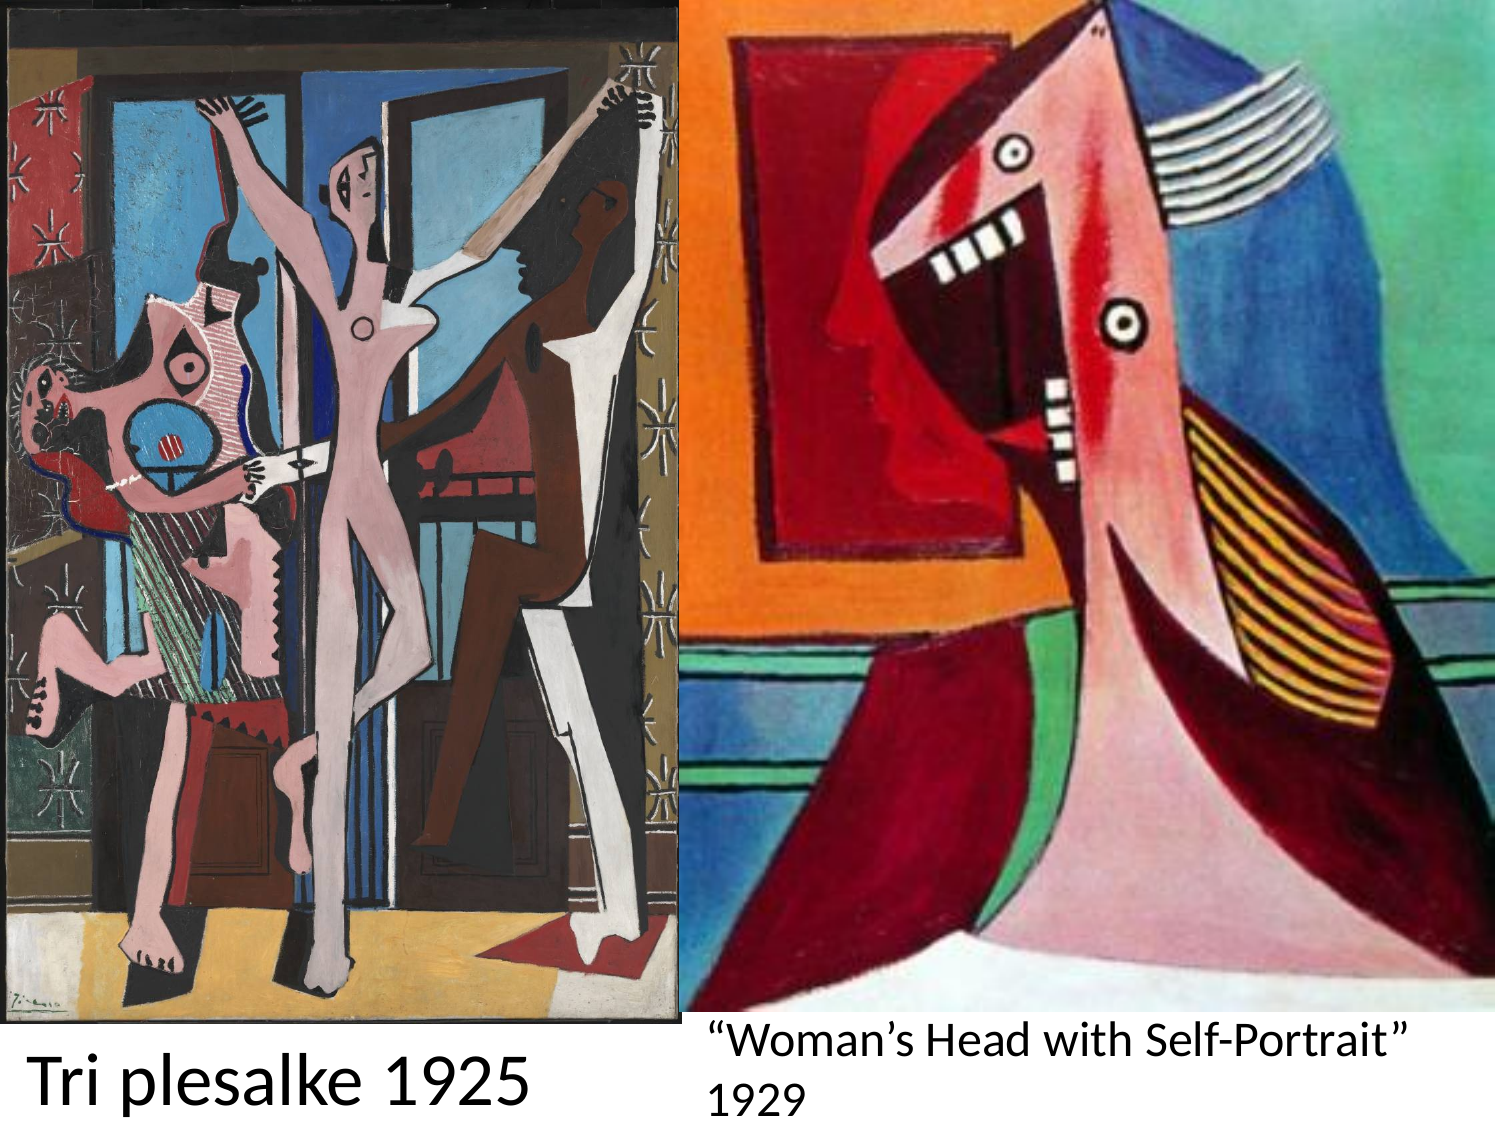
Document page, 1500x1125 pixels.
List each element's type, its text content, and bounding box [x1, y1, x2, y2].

text_box Tri plesalke 1925 [11, 1023, 668, 1125]
picture [0, 0, 1495, 1024]
text_box “Woman’s Head with Self-Portrait” 1929 [690, 999, 1447, 1125]
